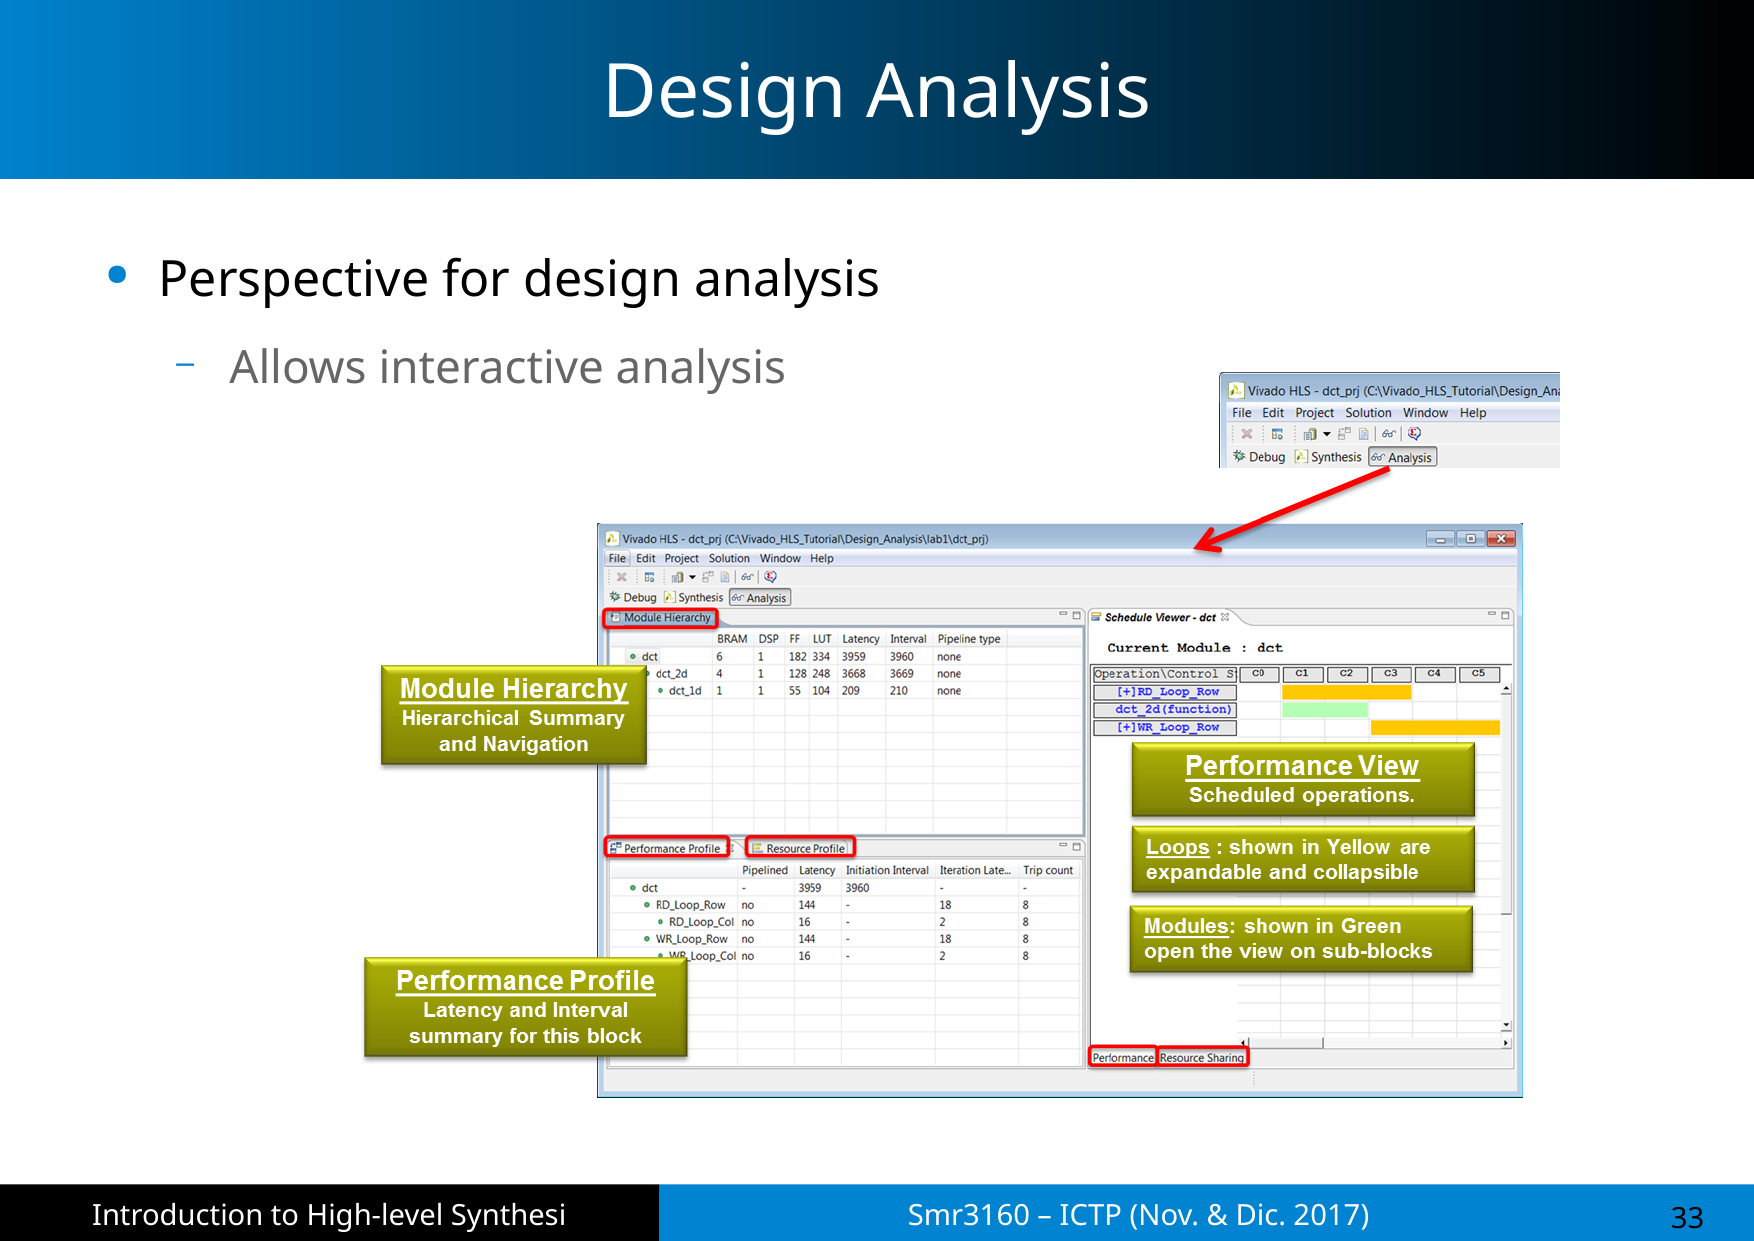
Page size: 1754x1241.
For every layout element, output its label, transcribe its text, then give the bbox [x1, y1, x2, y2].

list Perspective for design analysis Allows interactive analysis [87, 242, 1667, 1010]
title Design Analysis [87, 37, 1667, 139]
picture [360, 1010, 1561, 1102]
